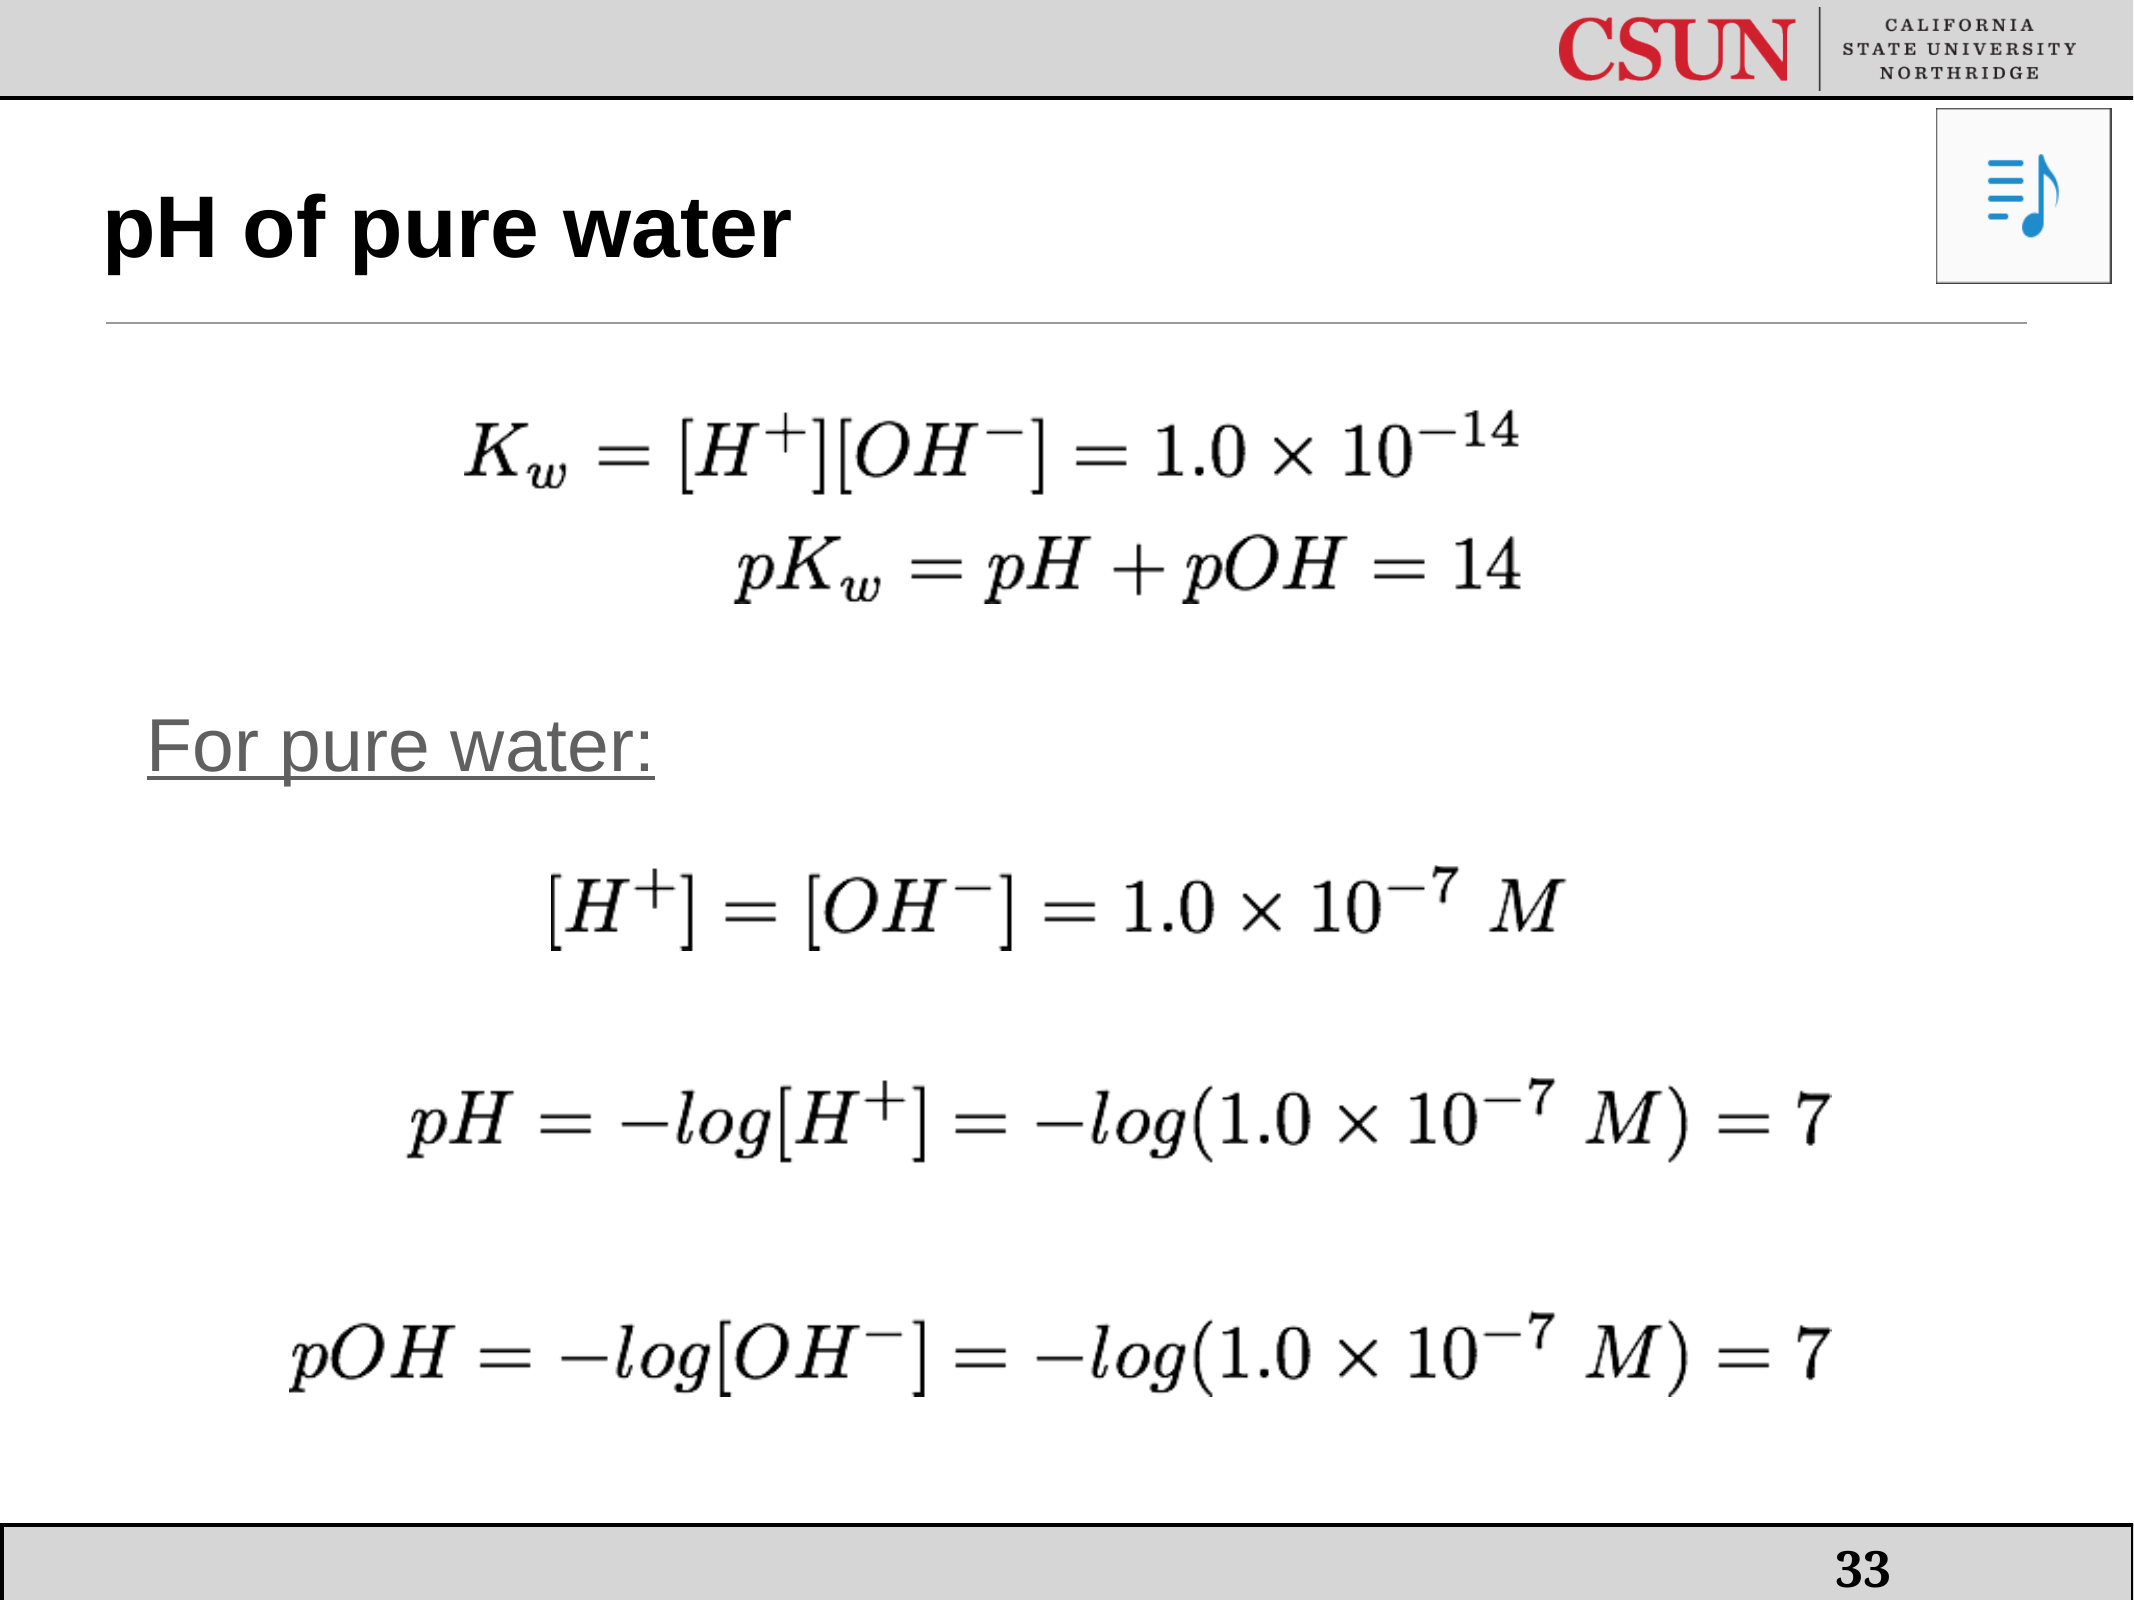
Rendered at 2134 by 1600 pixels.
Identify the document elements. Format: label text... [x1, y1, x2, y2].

title pH of pure water [93, 104, 2040, 284]
picture [1559, 7, 2076, 91]
list For pure water: [94, 688, 2041, 843]
text_box [1935, 107, 2113, 286]
picture [464, 409, 1523, 604]
picture [551, 865, 1569, 952]
picture [289, 1077, 1832, 1397]
